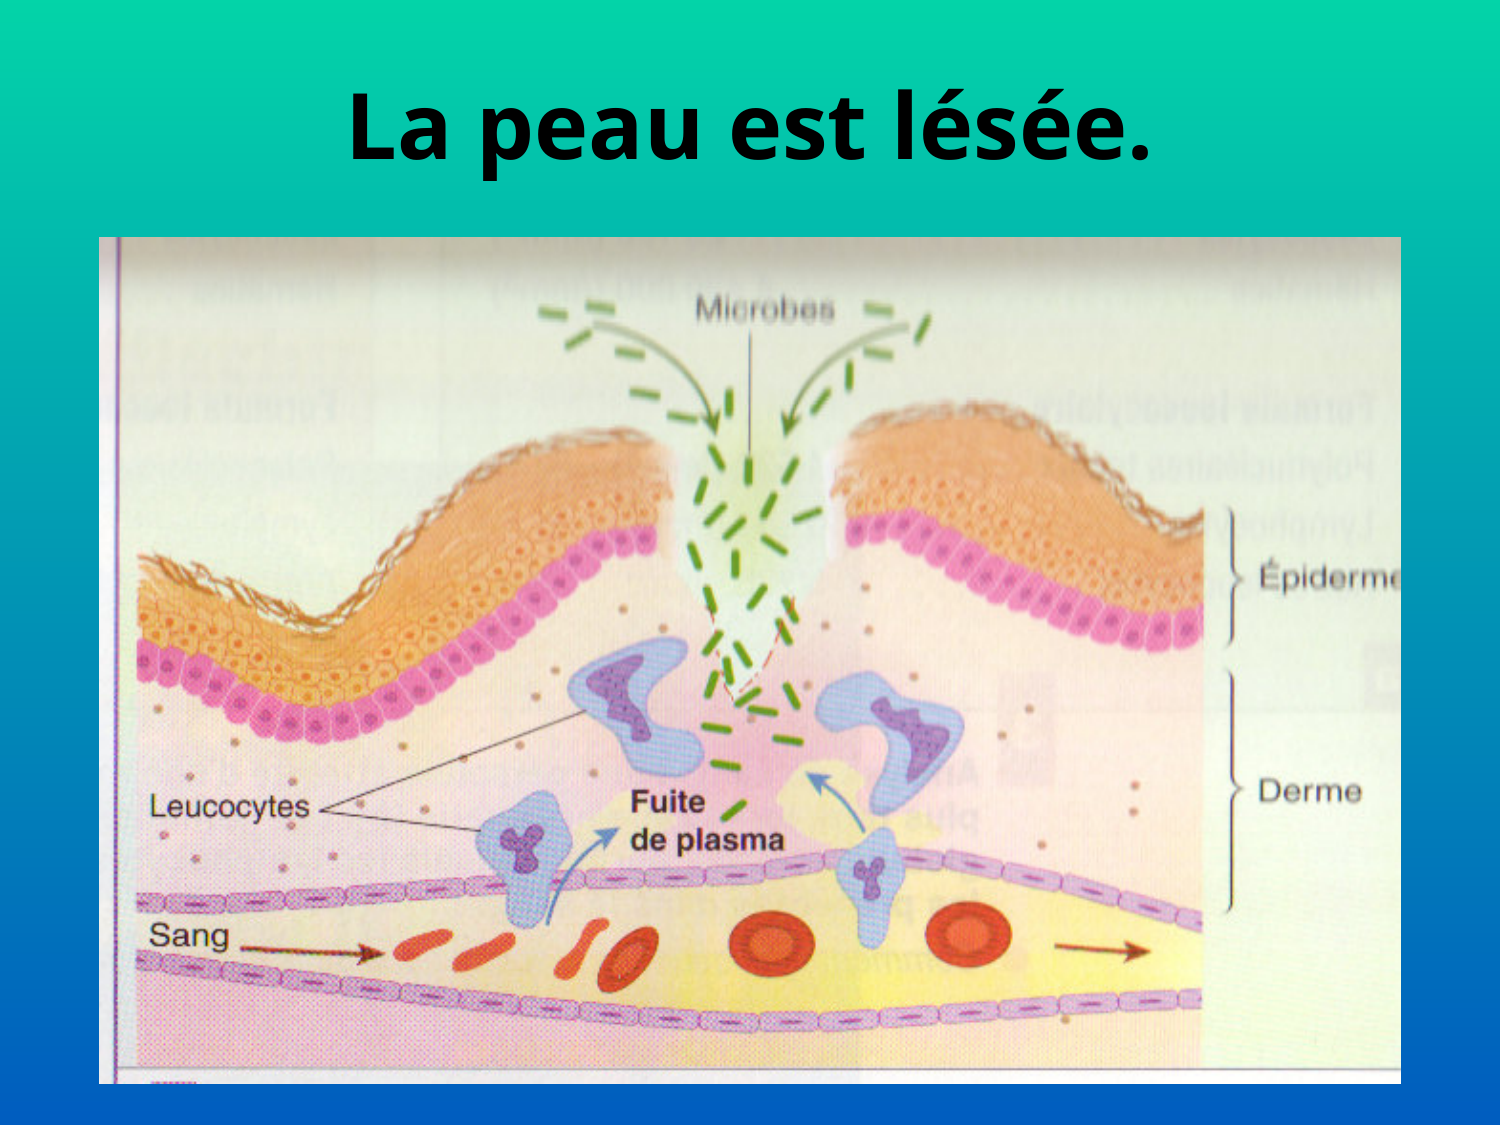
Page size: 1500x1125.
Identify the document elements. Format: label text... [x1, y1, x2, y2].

picture [0, 237, 1500, 1084]
title La peau est lésée. [75, 45, 1426, 201]
